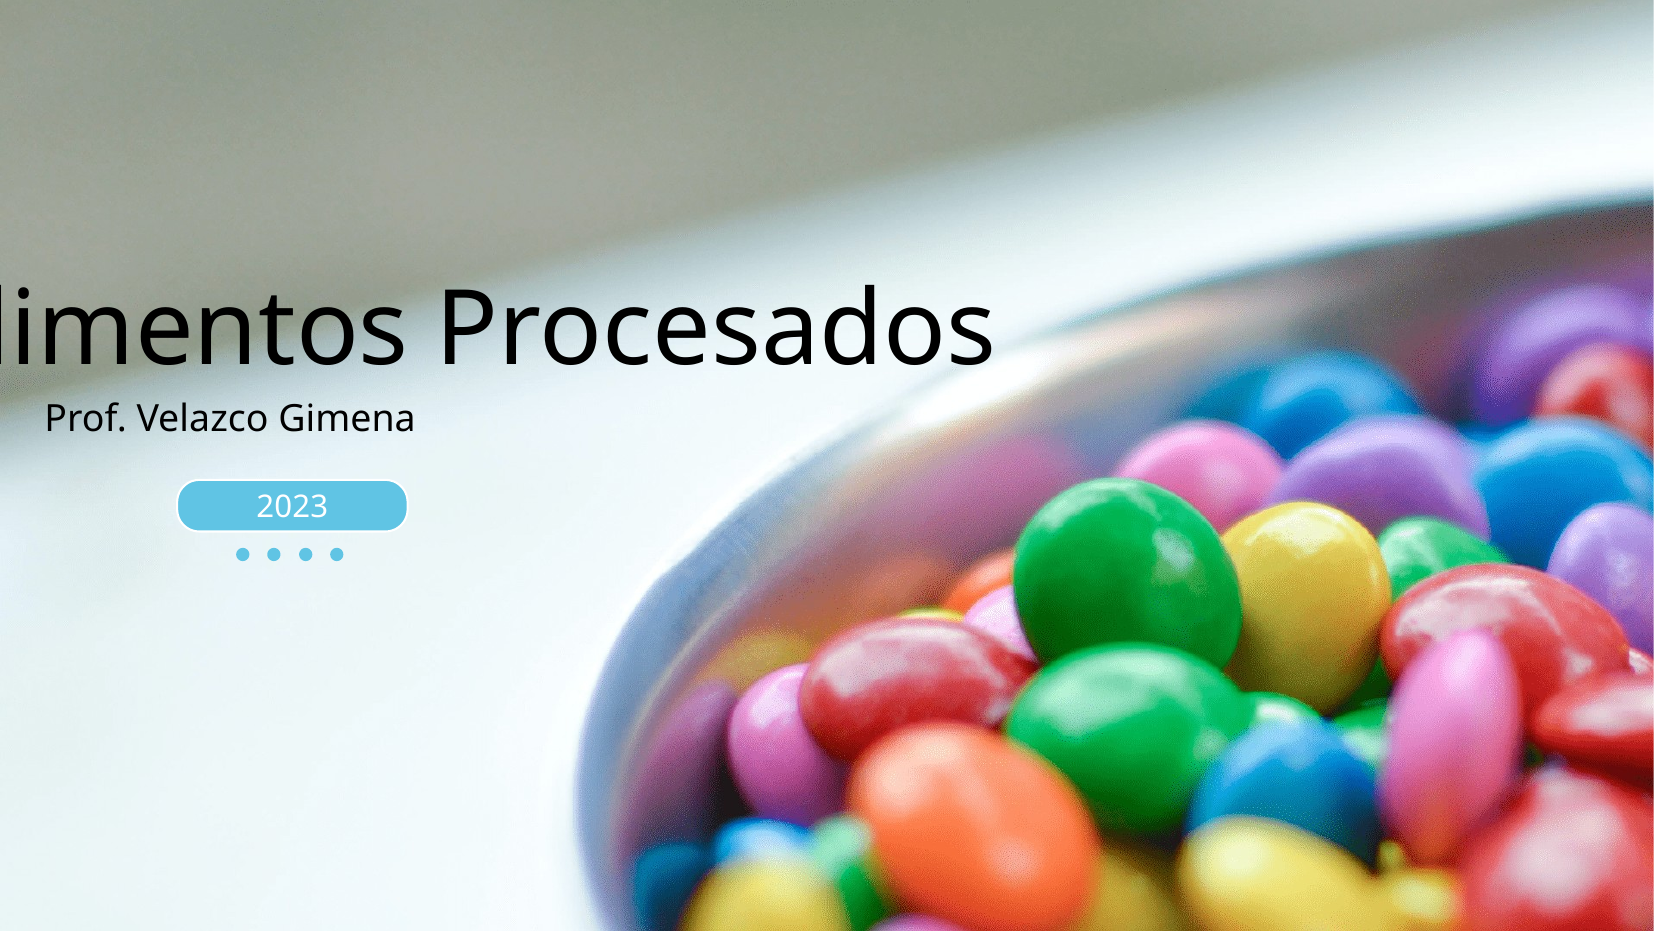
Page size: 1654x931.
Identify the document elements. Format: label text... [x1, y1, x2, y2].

picture [0, 0, 1654, 931]
title Alimentos Procesados [0, 175, 1182, 473]
text_box Prof. Velazco Gimena [29, 383, 650, 480]
title [35, 473, 680, 627]
